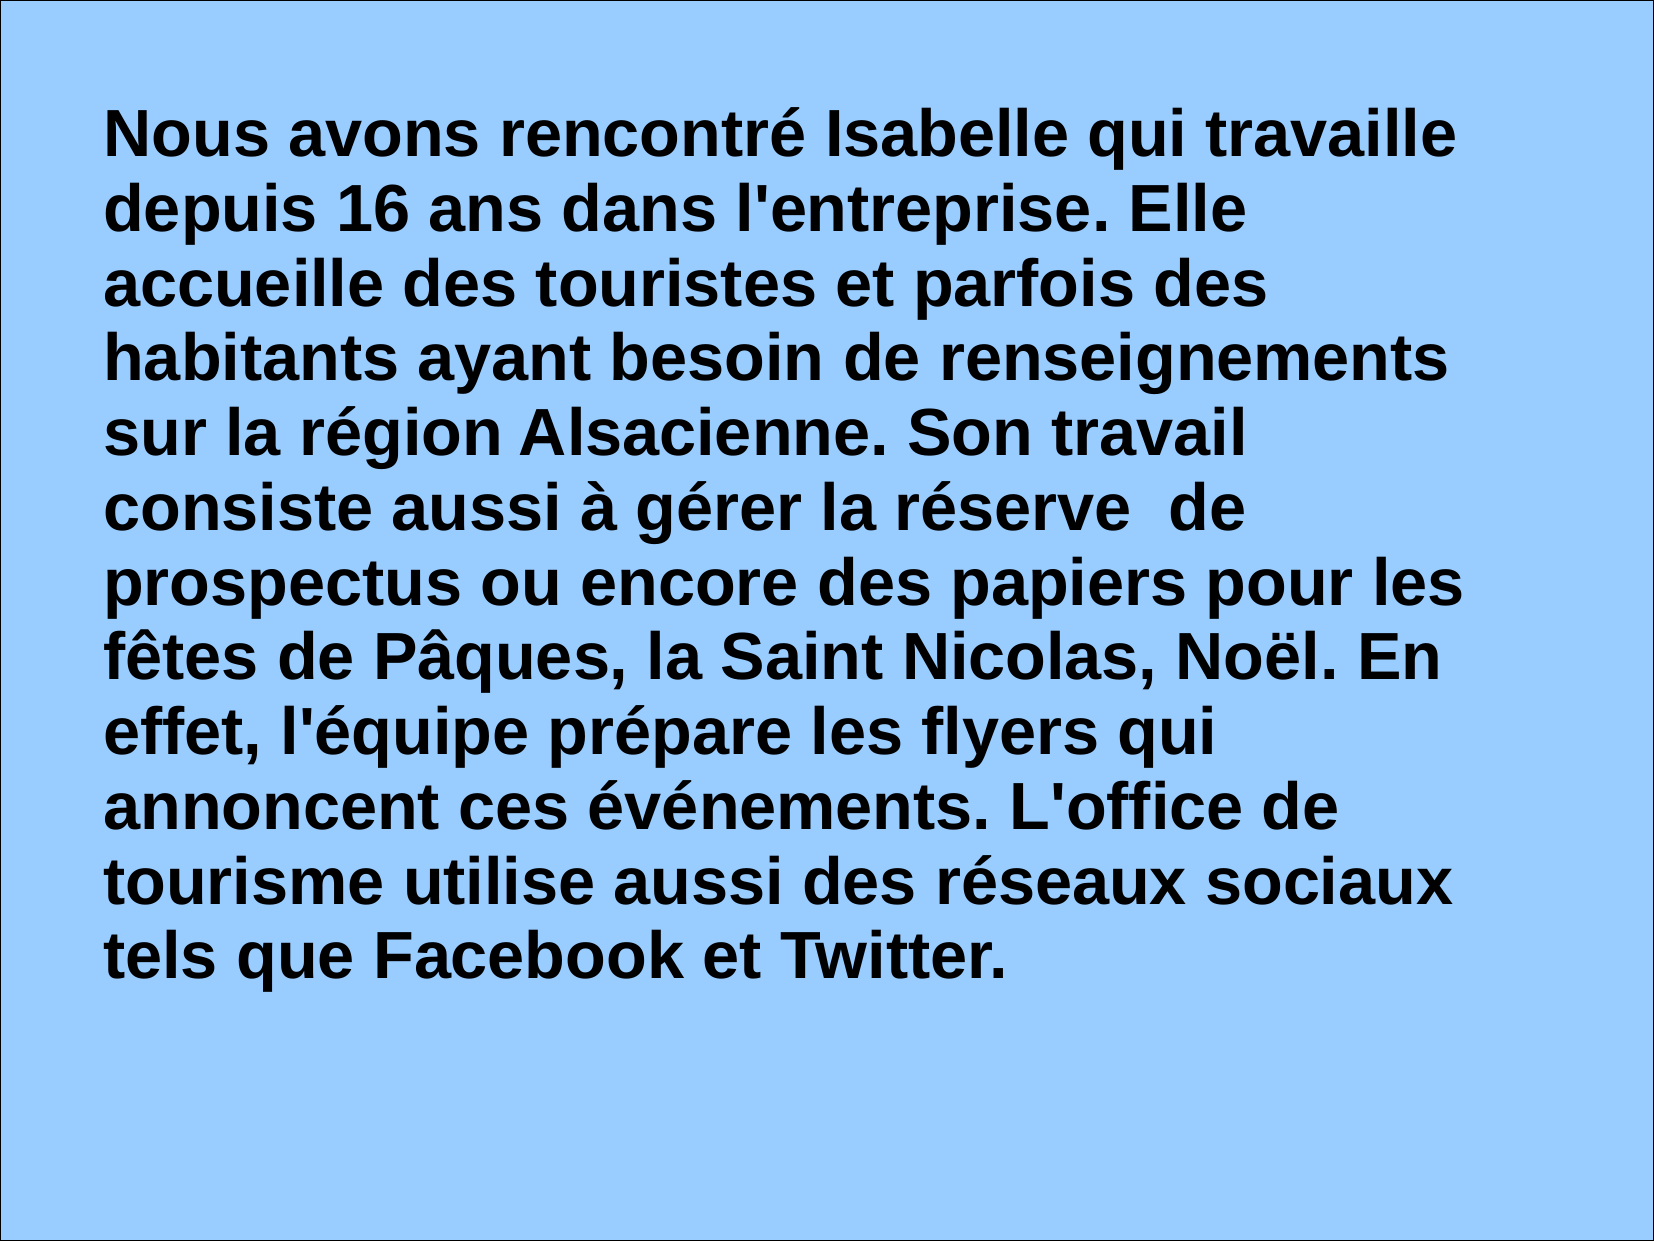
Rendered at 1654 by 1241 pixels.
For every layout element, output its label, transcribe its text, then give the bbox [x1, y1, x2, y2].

text_box [0, 0, 1654, 1241]
text_box Nous avons rencontré Isabelle qui travaille depuis 16 ans dans l'entreprise. Elle accueille des touristes et parfois des habitants ayant besoin de renseignements sur la région Alsacienne. Son travail consiste aussi à gérer la réserve de prospectus ou encore des papiers pour les fêtes de Pâques, la Saint Nicolas, Noël. En effet, l'équipe prépare les flyers qui annoncent ces événements. L'office de tourisme utilise aussi des réseaux sociaux tels que Facebook et Twitter. [88, 88, 1506, 1093]
